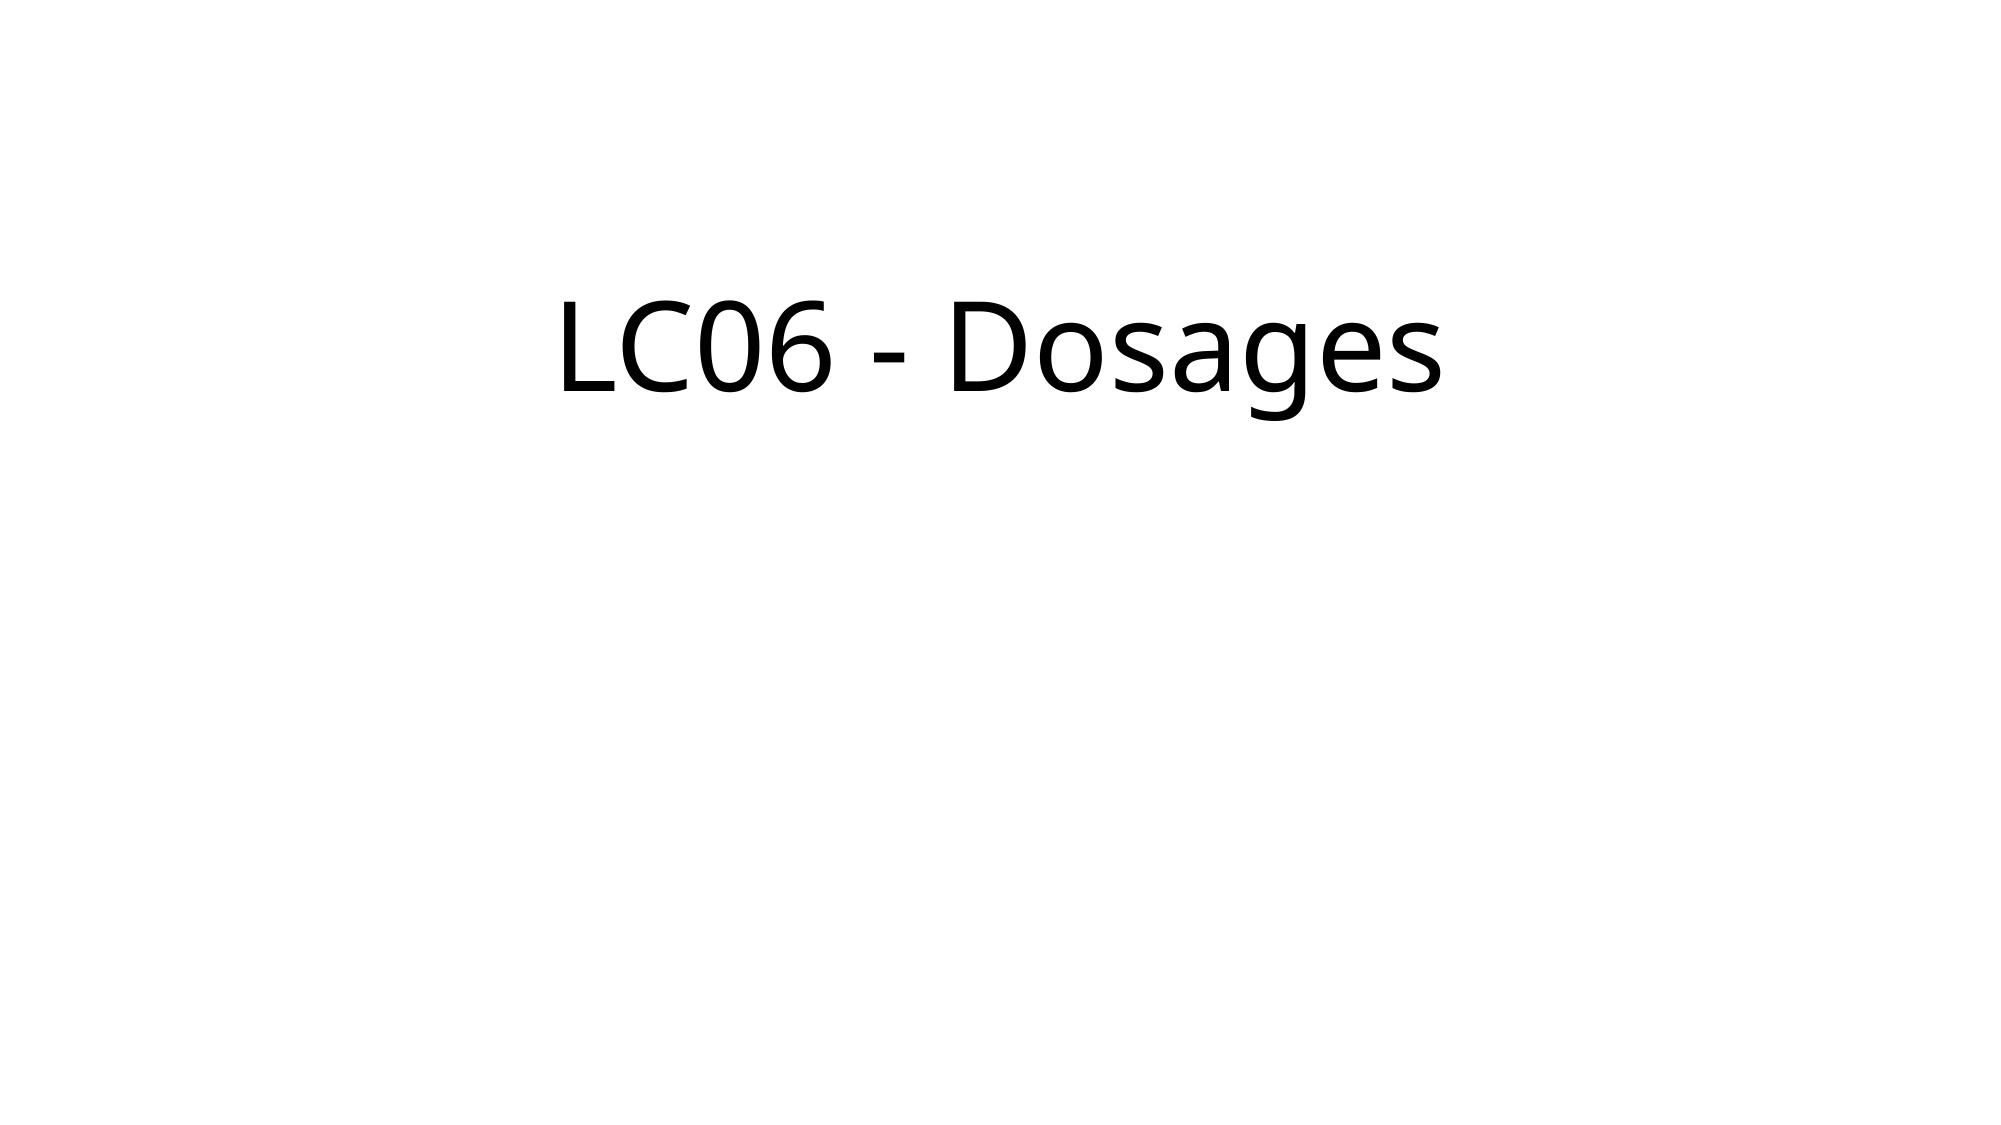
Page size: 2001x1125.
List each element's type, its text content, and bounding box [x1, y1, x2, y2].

title LC06 - Dosages [249, 184, 1750, 576]
